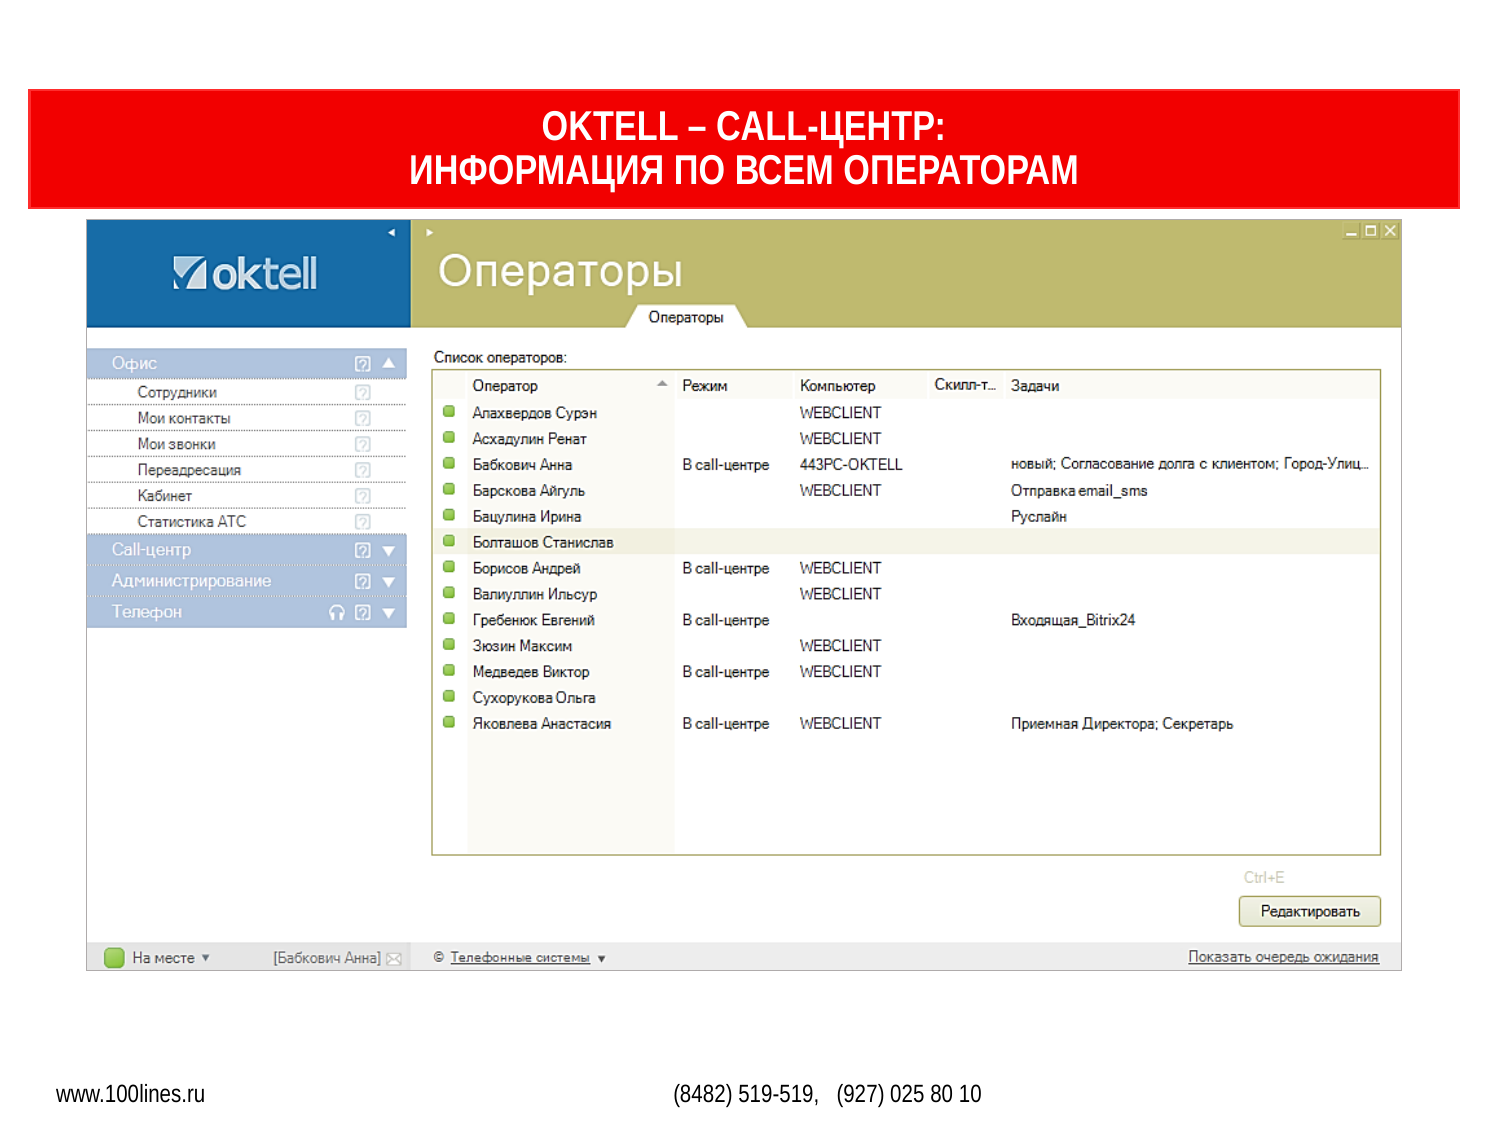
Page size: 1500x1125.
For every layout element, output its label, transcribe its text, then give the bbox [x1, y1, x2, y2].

text_box www.100lines.ru (8482) 519-519, (927) 025 80 10 [41, 1070, 1459, 1103]
picture [86, 219, 1402, 971]
text_box OKTELL – CALL-ЦЕНТР: ИНФОРМАЦИЯ ПО ВСЕМ ОПЕРАТОРАМ [29, 89, 1459, 209]
